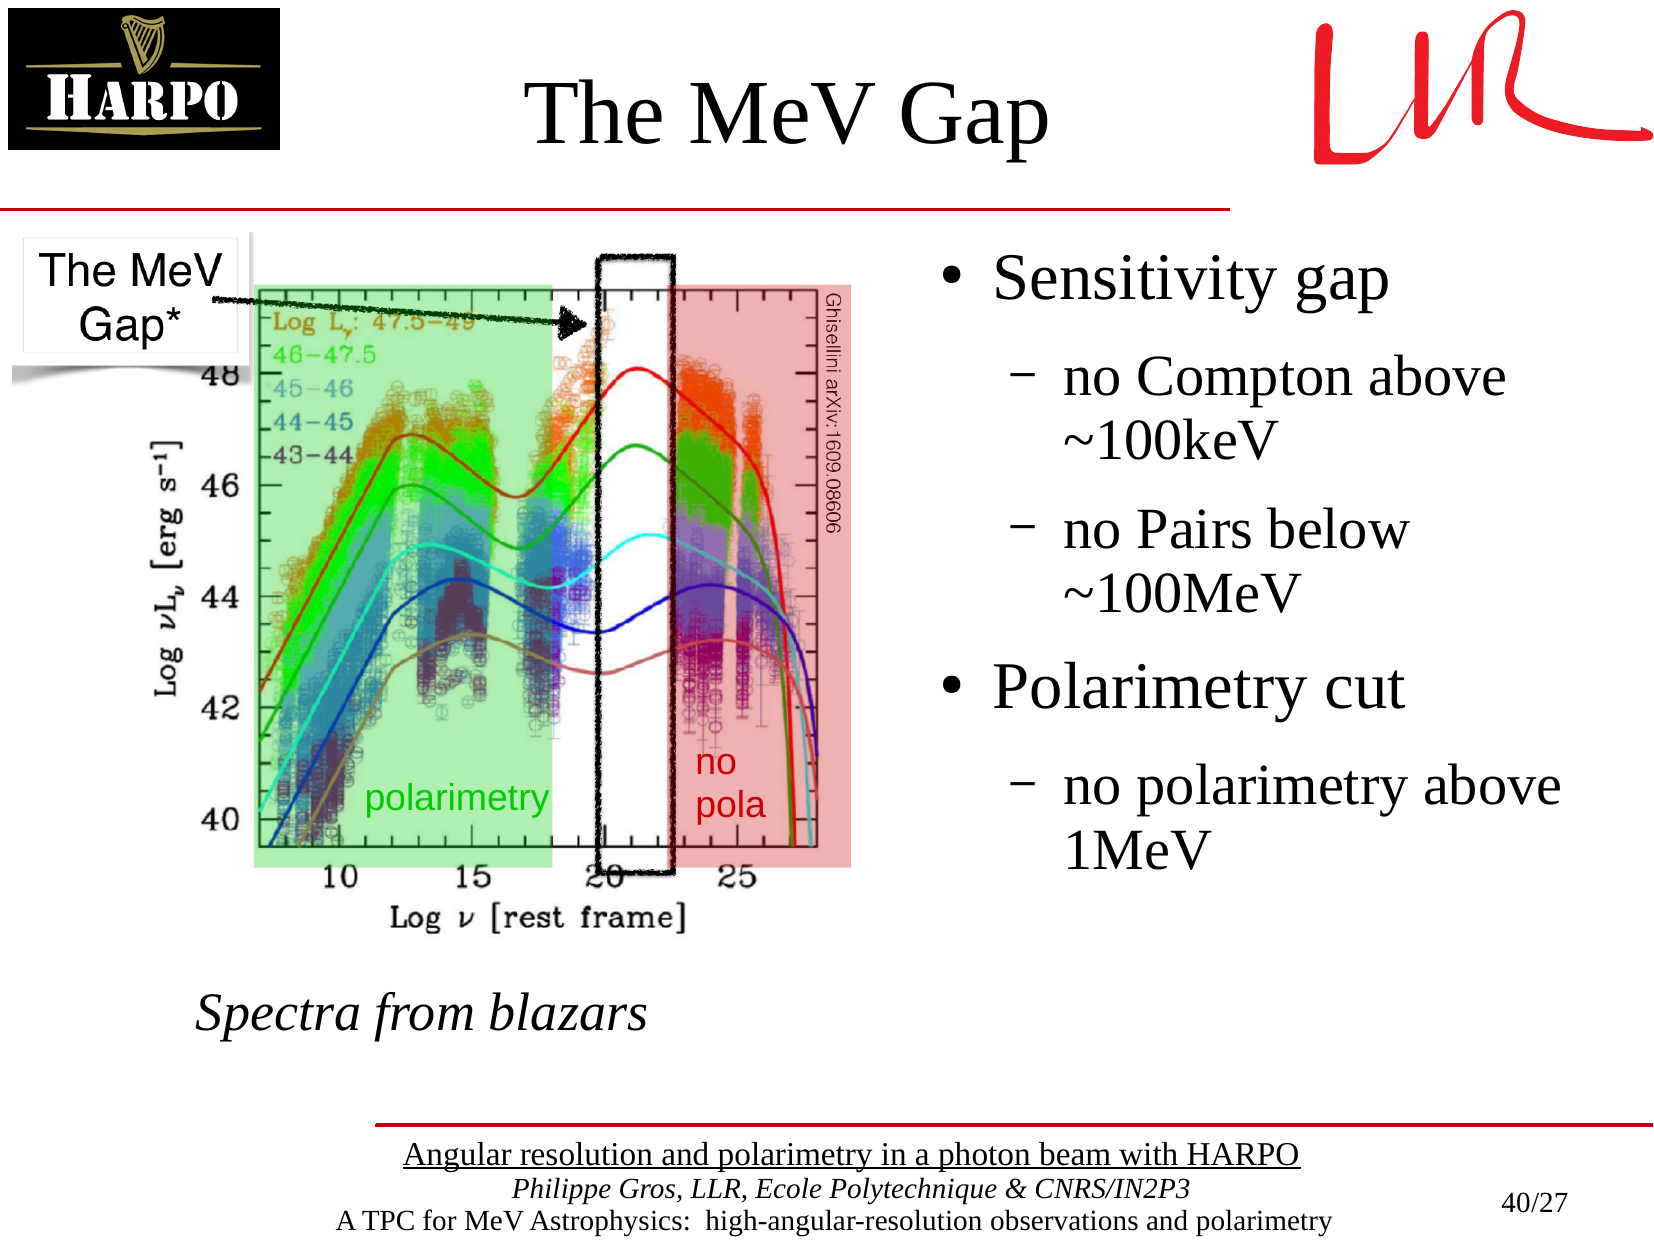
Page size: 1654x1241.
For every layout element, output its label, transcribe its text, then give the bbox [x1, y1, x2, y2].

picture [1314, 10, 1653, 165]
list Sensitivity gap no Compton above ~100keV no Pairs below ~100MeV Polarimetry cut no polarimetry above 1MeV [922, 239, 1571, 1102]
picture [12, 232, 1016, 958]
text_box no pola [680, 733, 804, 833]
picture [8, 8, 280, 150]
title The MeV Gap [284, 14, 1290, 210]
text_box Spectra from blazars [181, 974, 816, 1050]
text_box [253, 284, 553, 868]
text_box polarimetry [349, 769, 624, 826]
text_box [666, 284, 851, 868]
